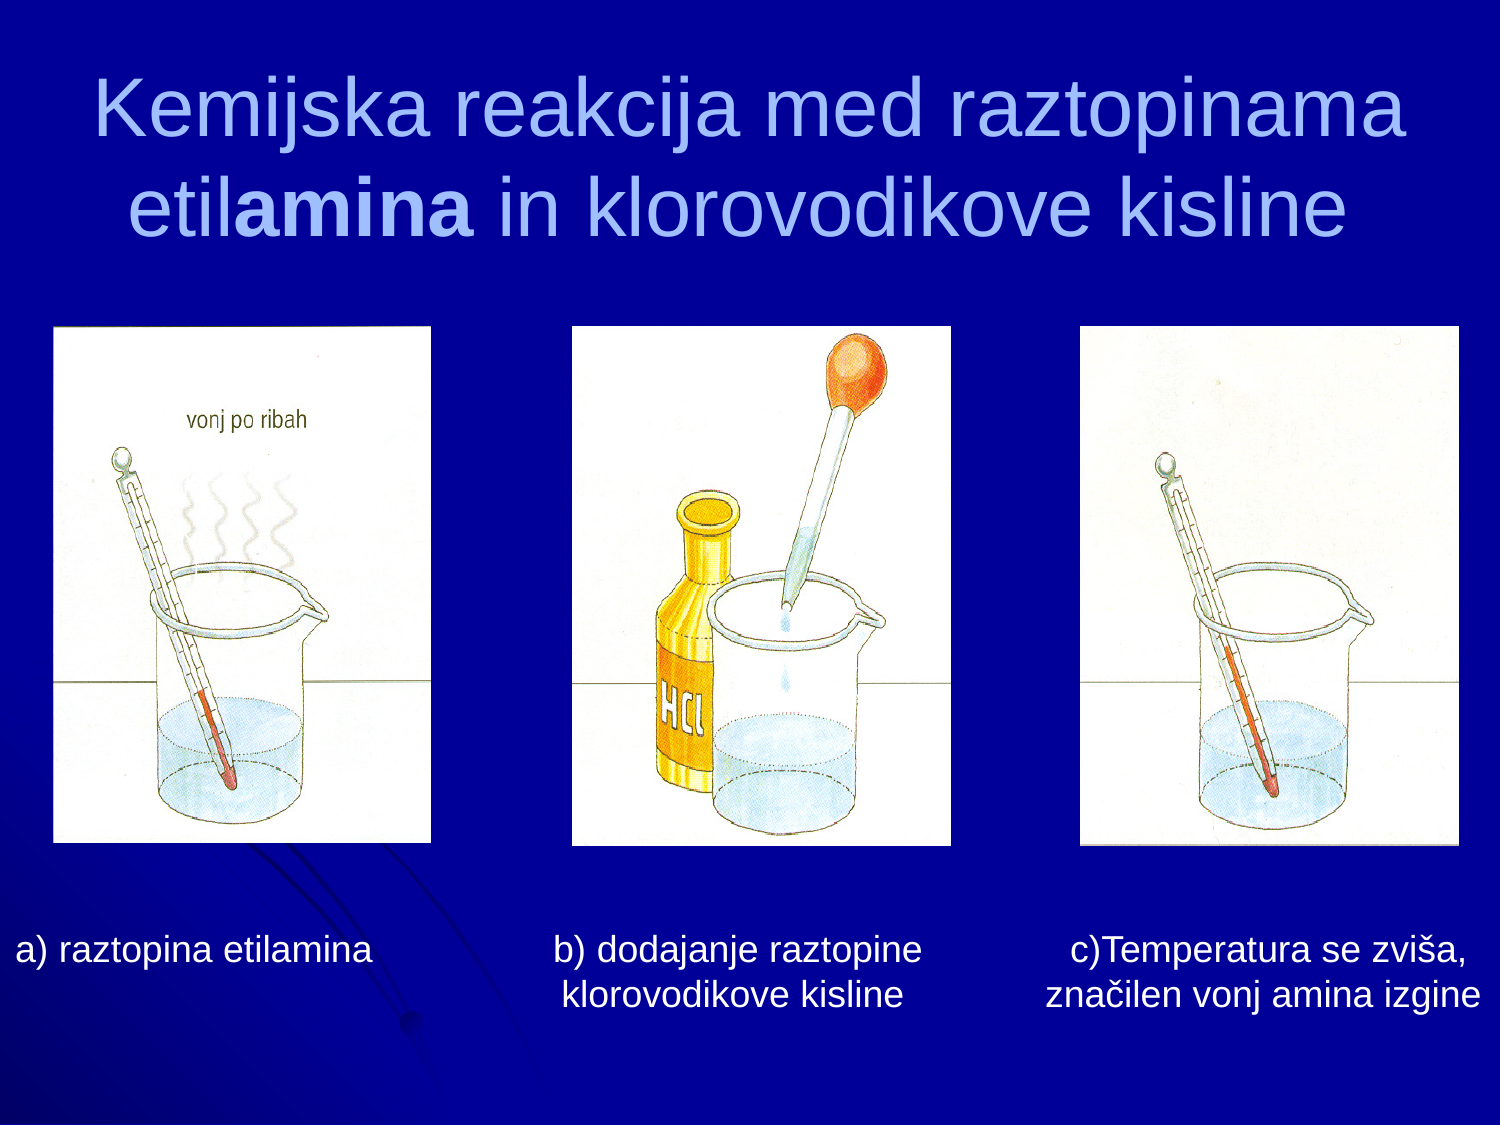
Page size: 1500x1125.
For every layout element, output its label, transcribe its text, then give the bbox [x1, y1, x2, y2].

text_box b) dodajanje raztopine klorovodikove kisline [538, 917, 879, 1022]
text_box a) raztopina etilamina [0, 917, 388, 977]
picture [572, 326, 951, 847]
picture [53, 326, 431, 843]
title Kemijska reakcija med raztopinama etilamina in klorovodikove kisline [75, 45, 1425, 233]
picture [1080, 326, 1459, 847]
text_box c)Temperatura se zviša, značilen vonj amina izgine [879, 917, 1500, 1022]
